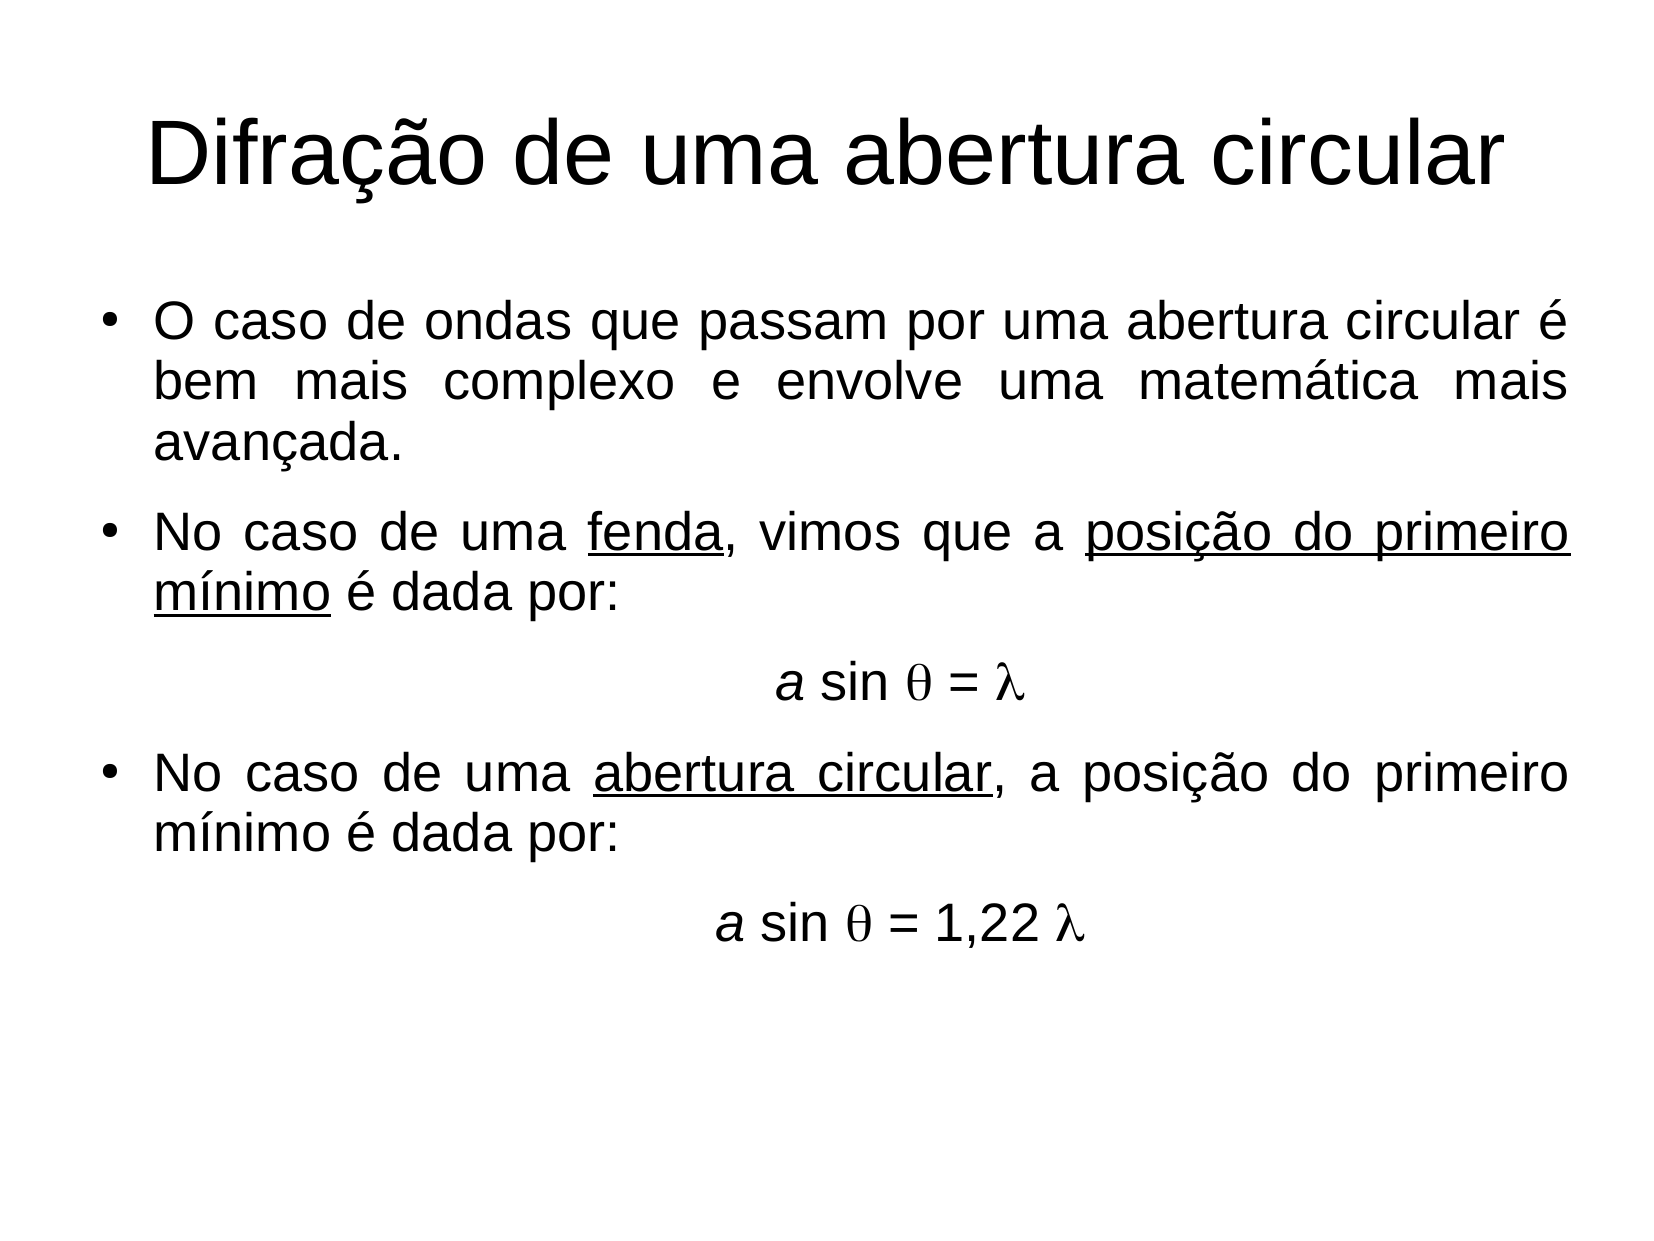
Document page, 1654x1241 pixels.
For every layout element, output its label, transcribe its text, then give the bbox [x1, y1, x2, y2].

title Difração de uma abertura circular [82, 49, 1571, 257]
list O caso de ondas que passam por uma abertura circular é bem mais complexo e envolve uma matemática mais avançada. No caso de uma fenda, vimos que a posição do primeiro mínimo é dada por: a sin q = l No caso de uma abertura circular, a posição do primeiro mínimo é dada por: a sin q = 1,22 l [82, 290, 1571, 1010]
